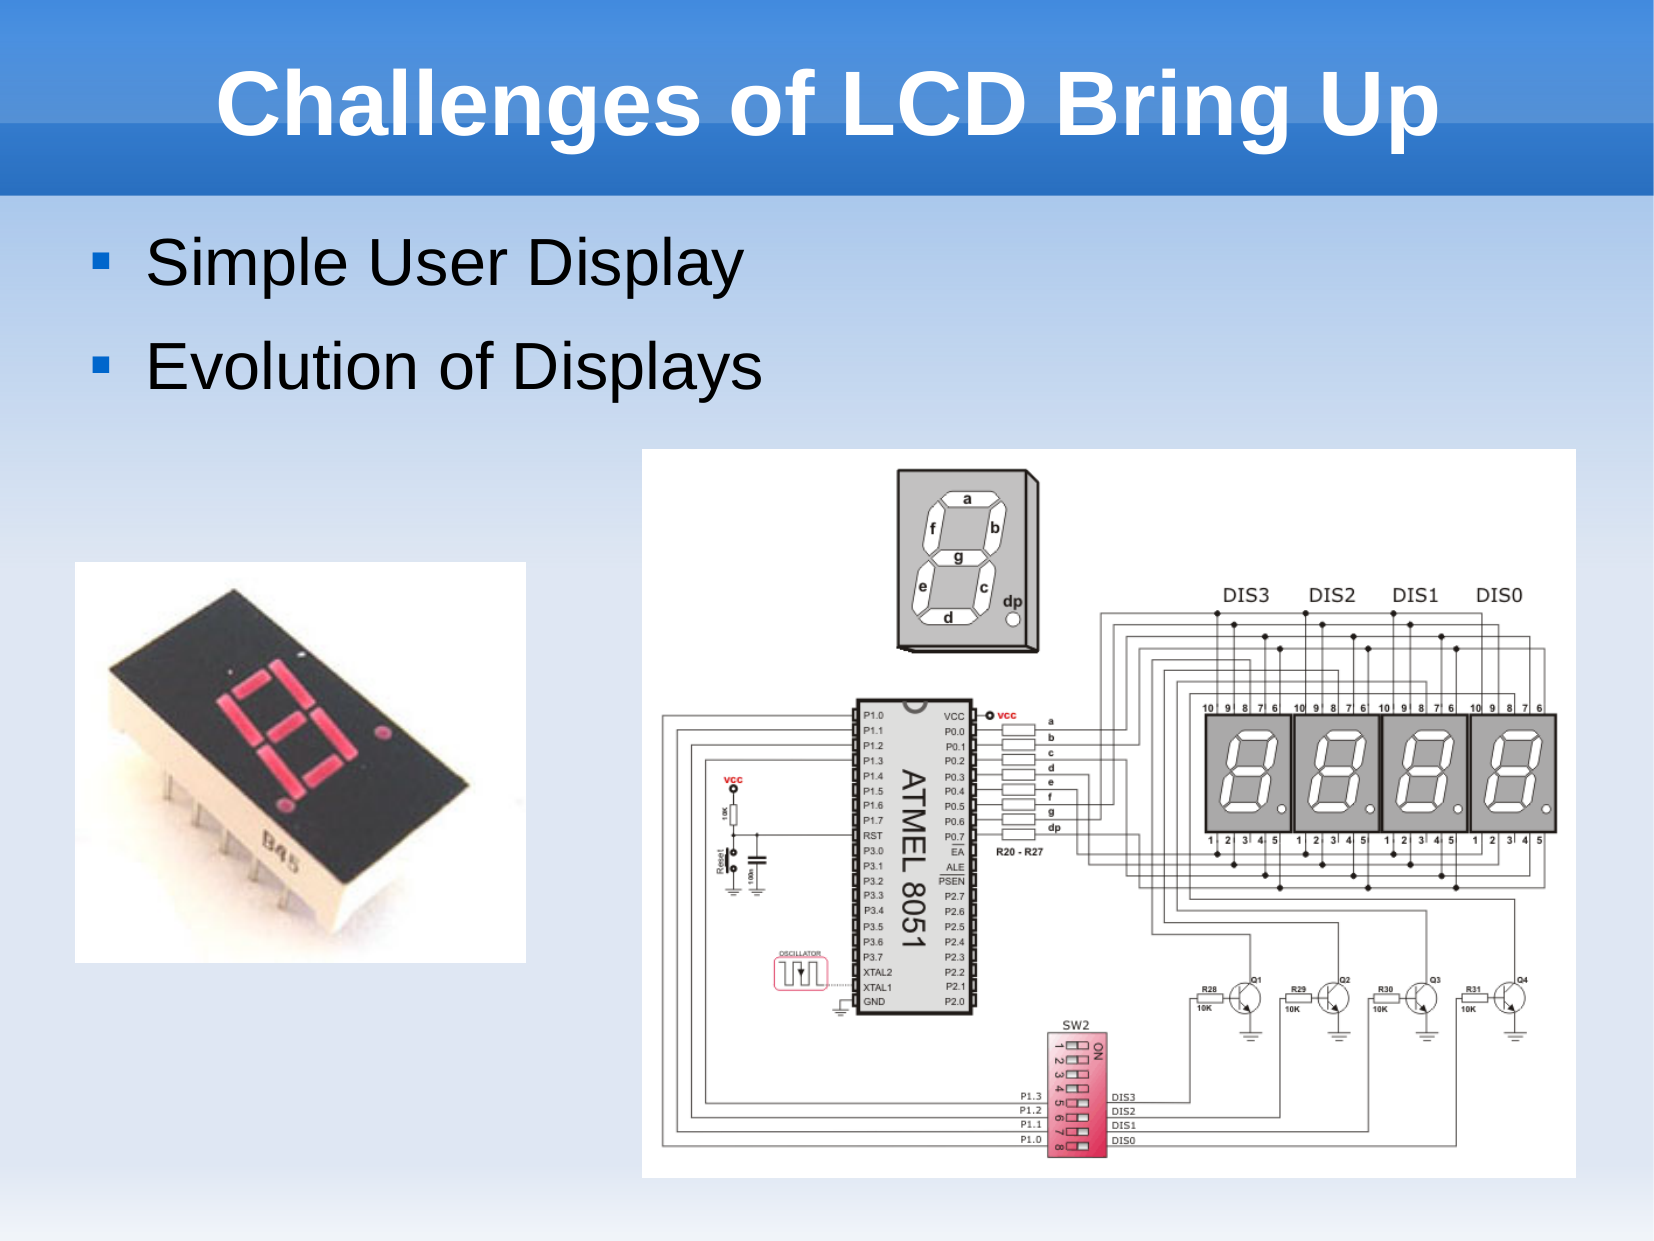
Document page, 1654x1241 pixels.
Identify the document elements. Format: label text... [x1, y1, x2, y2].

picture [0, 0, 1654, 1241]
title Challenges of LCD Bring Up [49, 0, 1538, 208]
list Simple User Display Evolution of Displays [75, 225, 1564, 1044]
